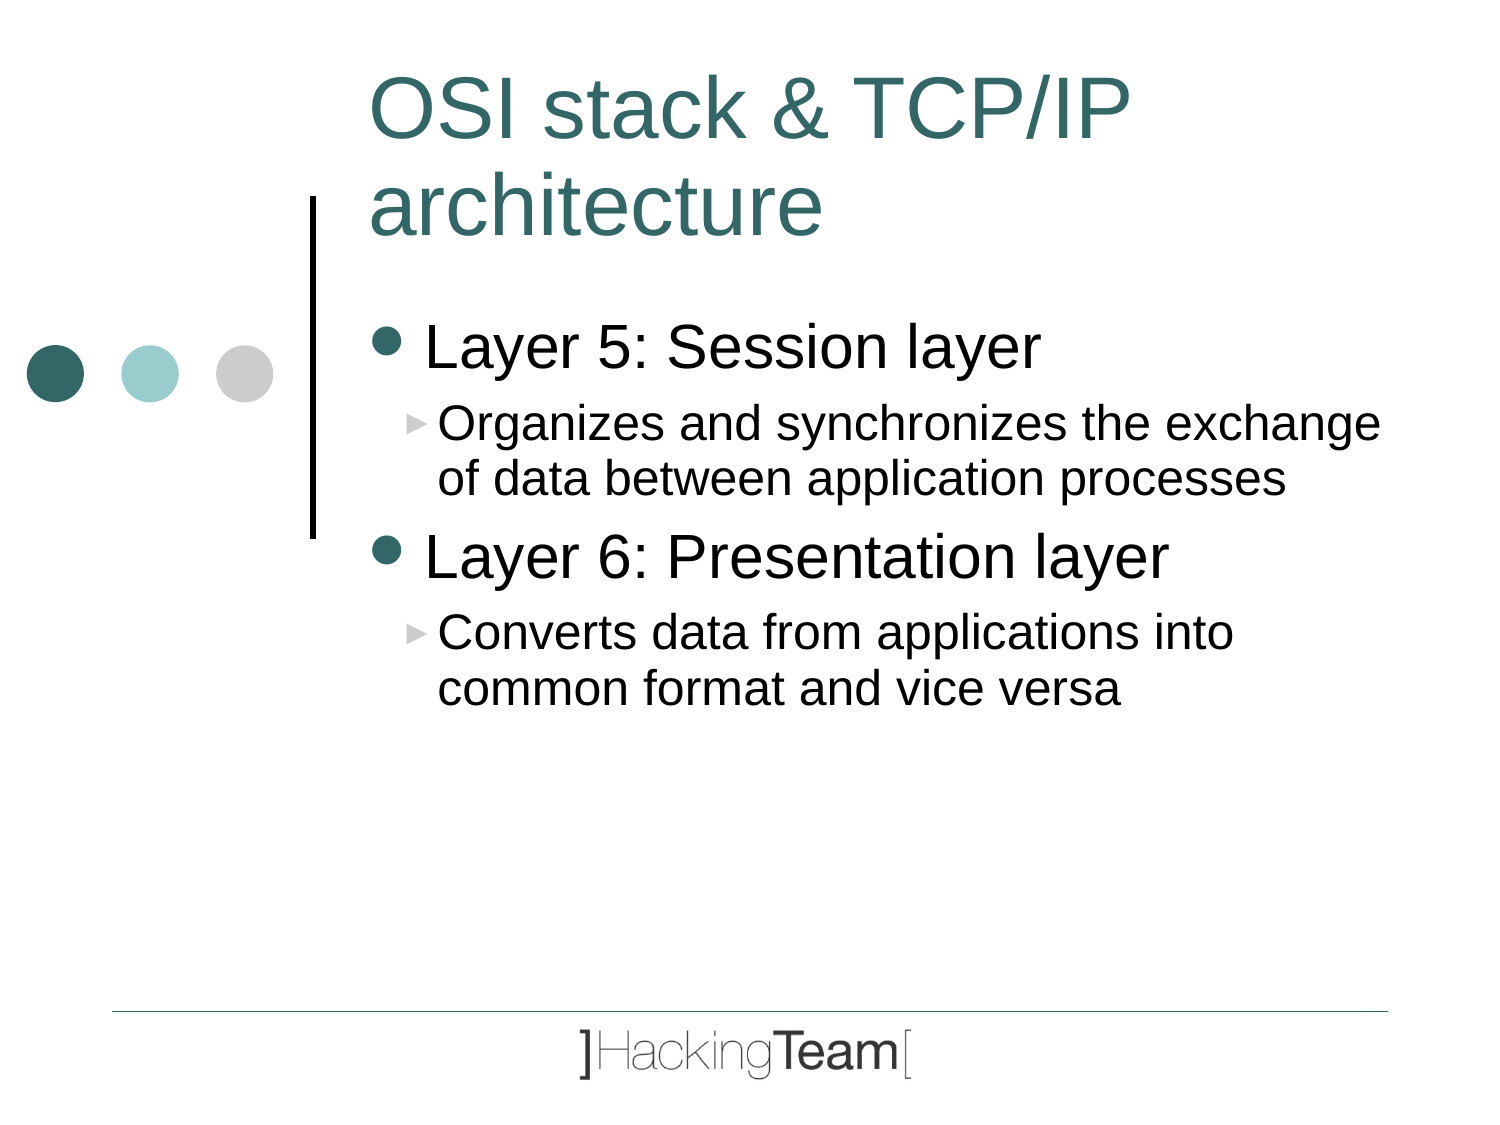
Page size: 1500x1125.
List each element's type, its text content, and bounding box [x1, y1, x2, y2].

title OSI stack & TCP/IP architecture [249, 38, 1401, 275]
picture [574, 1041, 916, 1084]
list Layer 5: Session layer Organizes and synchronizes the exchange of data between application processes Layer 6: Presentation layer Converts data from applications into common format and vice versa [249, 312, 1401, 1041]
